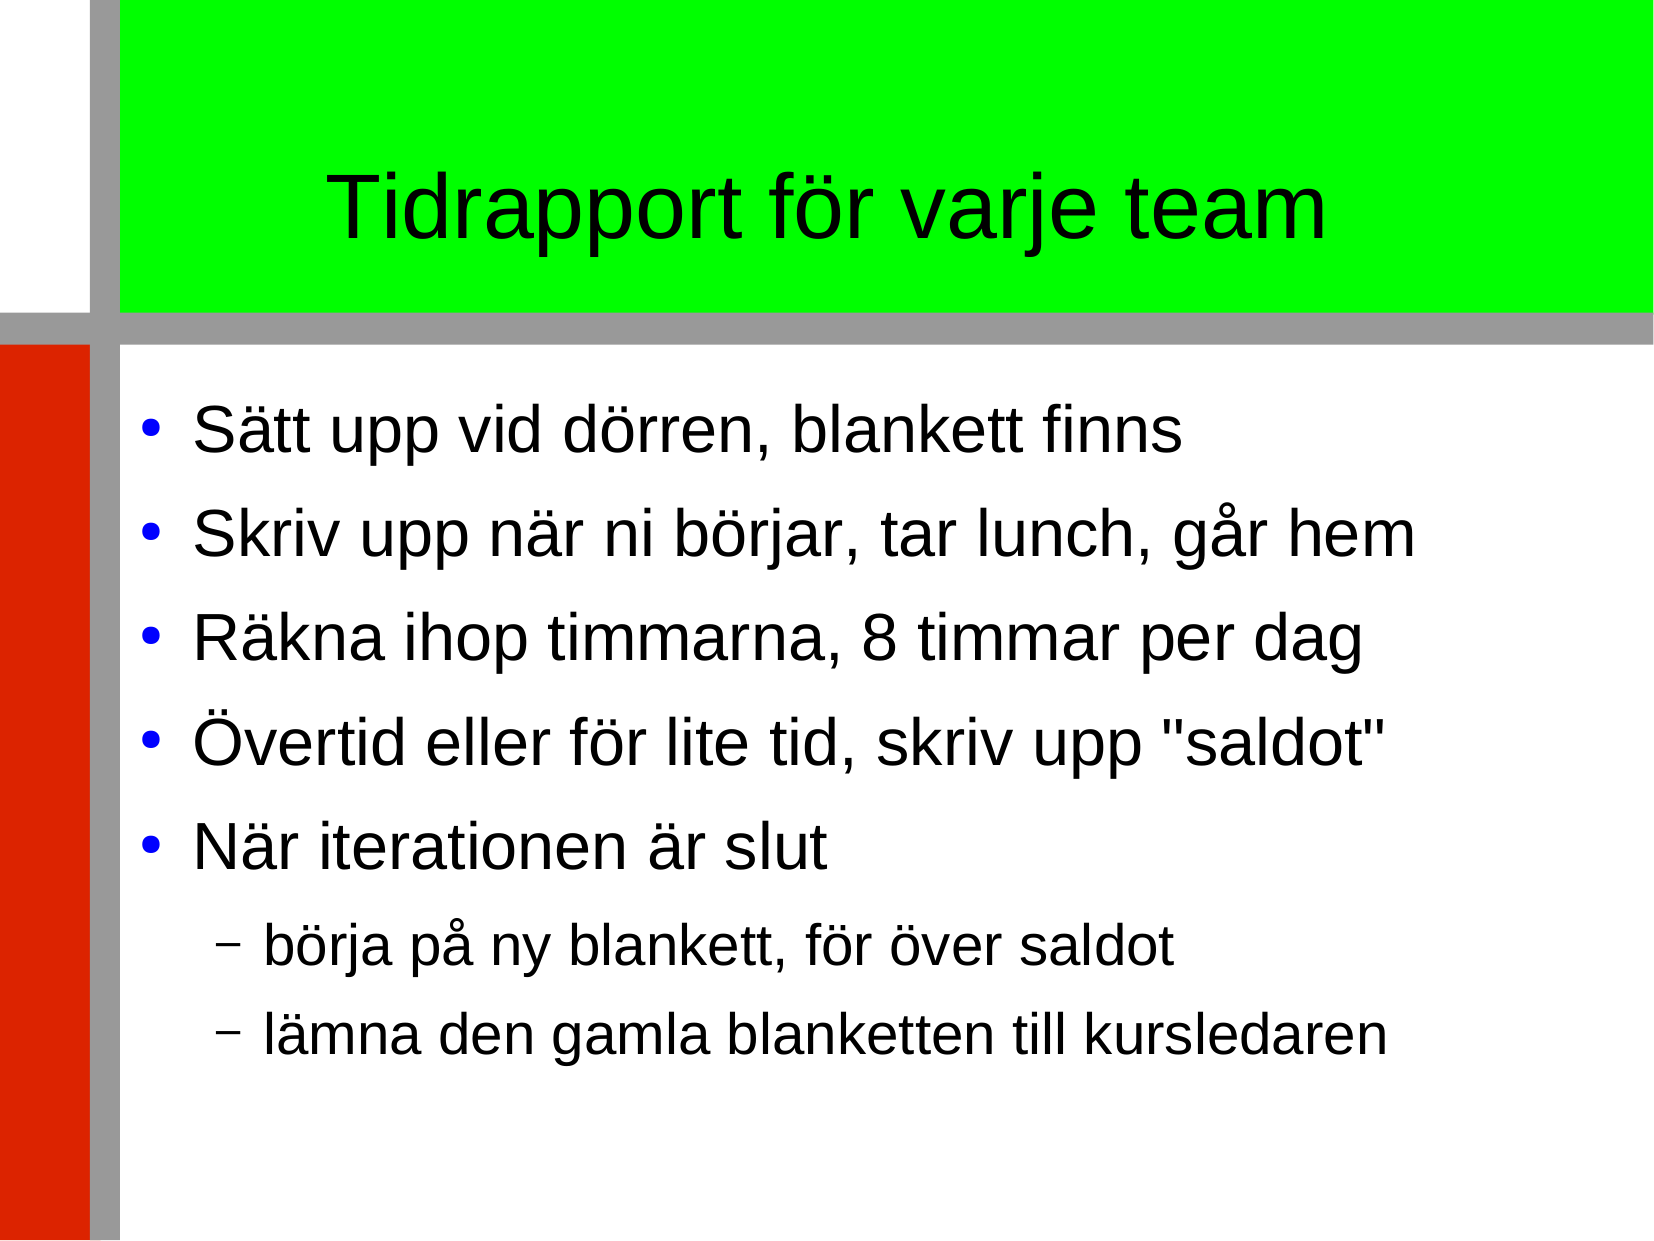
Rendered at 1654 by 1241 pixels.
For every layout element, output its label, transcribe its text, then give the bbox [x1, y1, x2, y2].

title Tidrapport för varje team [121, 102, 1534, 311]
list Sätt upp vid dörren, blankett finns Skriv upp när ni börjar, tar lunch, går hem Räkna ihop timmarna, 8 timmar per dag Övertid eller för lite tid, skriv upp "saldot" När iterationen är slut börja på ny blankett, för över saldot lämna den gamla blanketten till kursledaren [121, 391, 1534, 1127]
